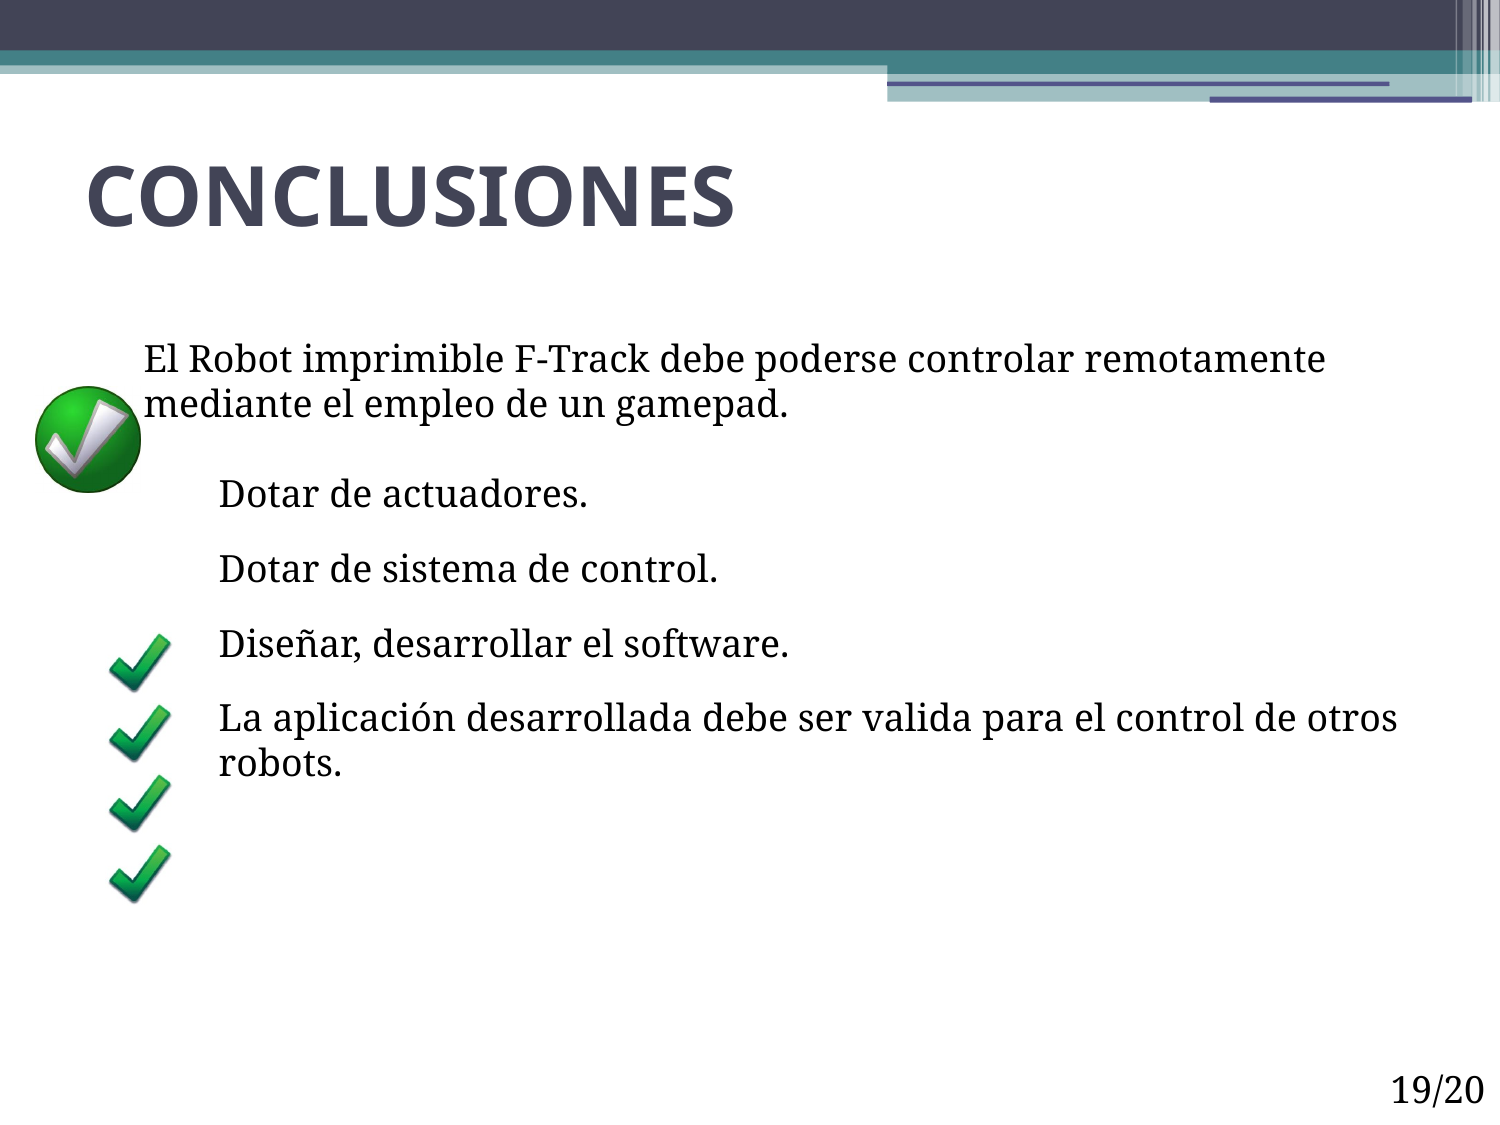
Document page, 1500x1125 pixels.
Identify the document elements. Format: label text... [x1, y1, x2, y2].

picture [105, 773, 176, 835]
picture [105, 703, 176, 765]
title CONCLUSIONES [70, 105, 1421, 281]
picture [105, 843, 176, 906]
list El Robot imprimible F-Track debe poderse controlar remotamente mediante el empleo de un gamepad. Dotar de actuadores. Dotar de sistema de control. Diseñar, desarrollar el software. La aplicación desarrollada debe ser valida para el control de otros robots. [128, 328, 1425, 1079]
picture [35, 386, 141, 493]
slide_number <number>/20 [1359, 1065, 1500, 1125]
picture [105, 632, 176, 695]
